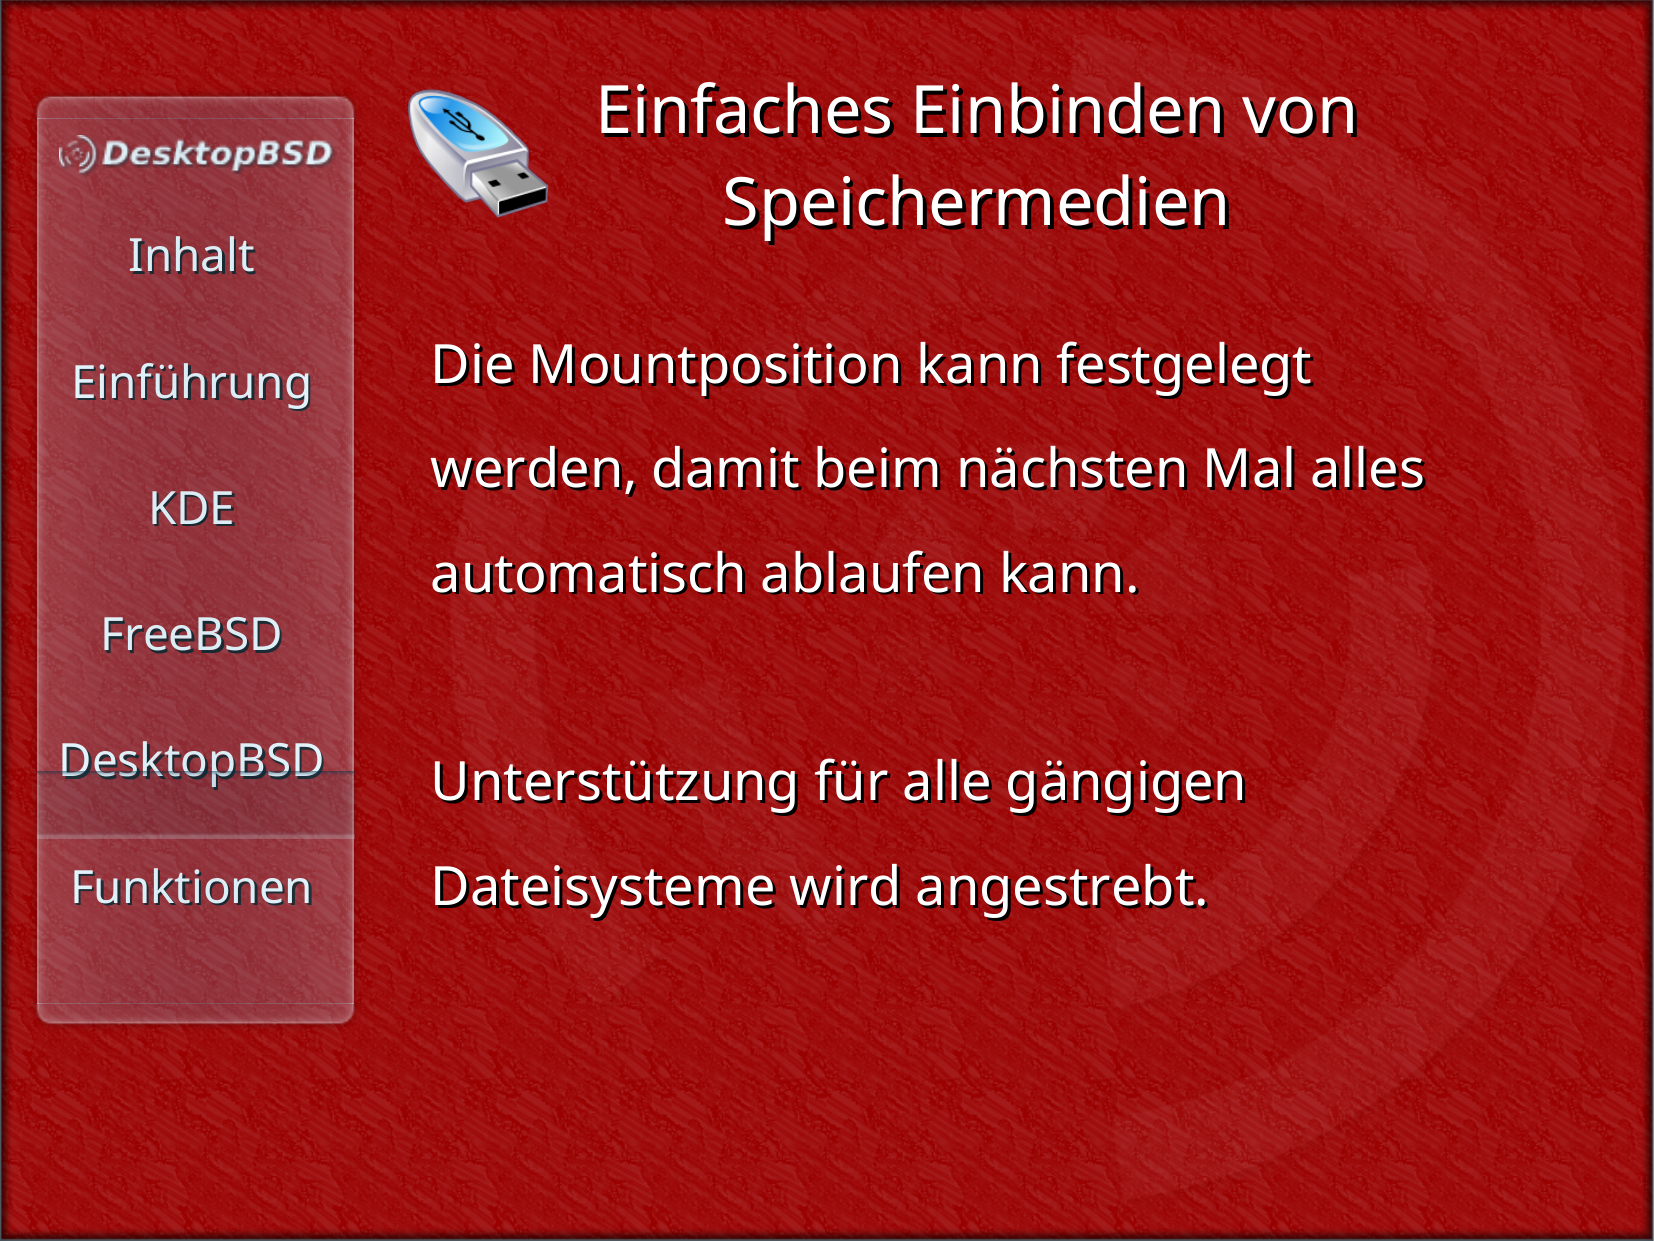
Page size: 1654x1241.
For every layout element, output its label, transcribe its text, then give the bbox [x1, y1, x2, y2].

list Die Mountposition kann festgelegt werden, damit beim nächsten Mal alles automatisch ablaufen kann. Unterstützung für alle gängigen Dateisysteme wird angestrebt. [413, 324, 1595, 1144]
picture [0, 0, 1654, 1241]
title Einfaches Einbinden von Speichermedien [383, 49, 1571, 257]
